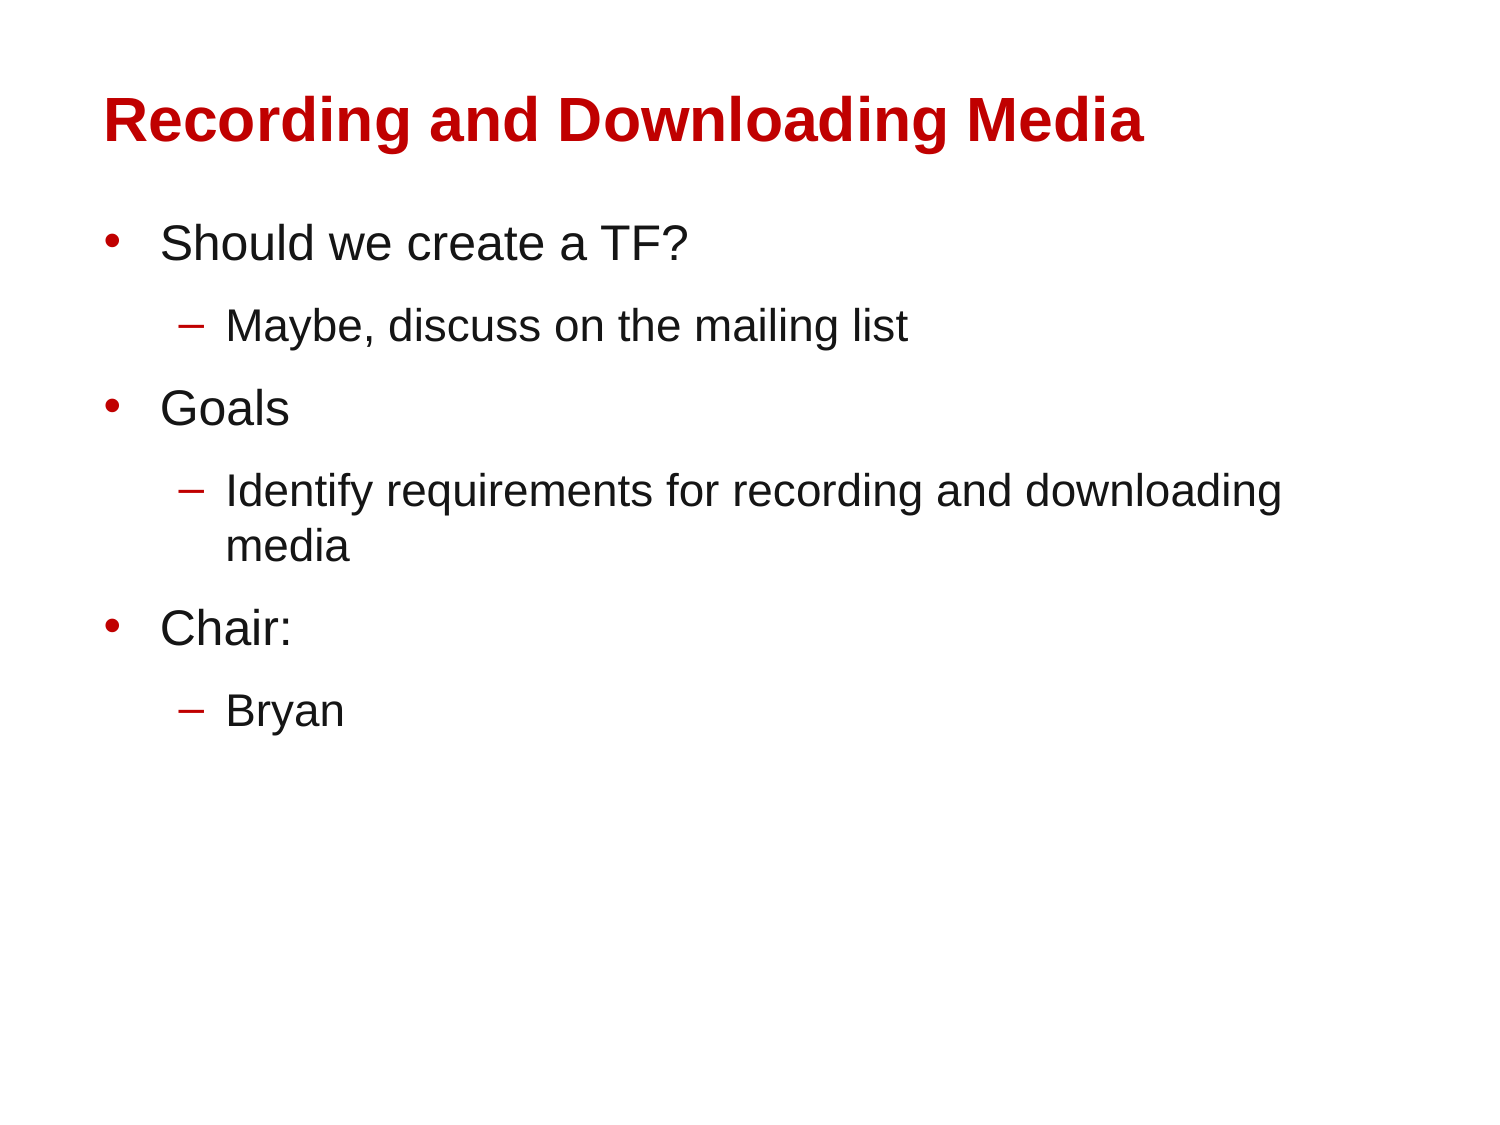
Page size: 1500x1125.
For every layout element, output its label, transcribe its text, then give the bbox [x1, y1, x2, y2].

title Recording and Downloading Media [88, 70, 1412, 162]
list Should we create a TF? Maybe, discuss on the mailing list Goals Identify requirements for recording and downloading media Chair: Bryan [88, 203, 1412, 871]
